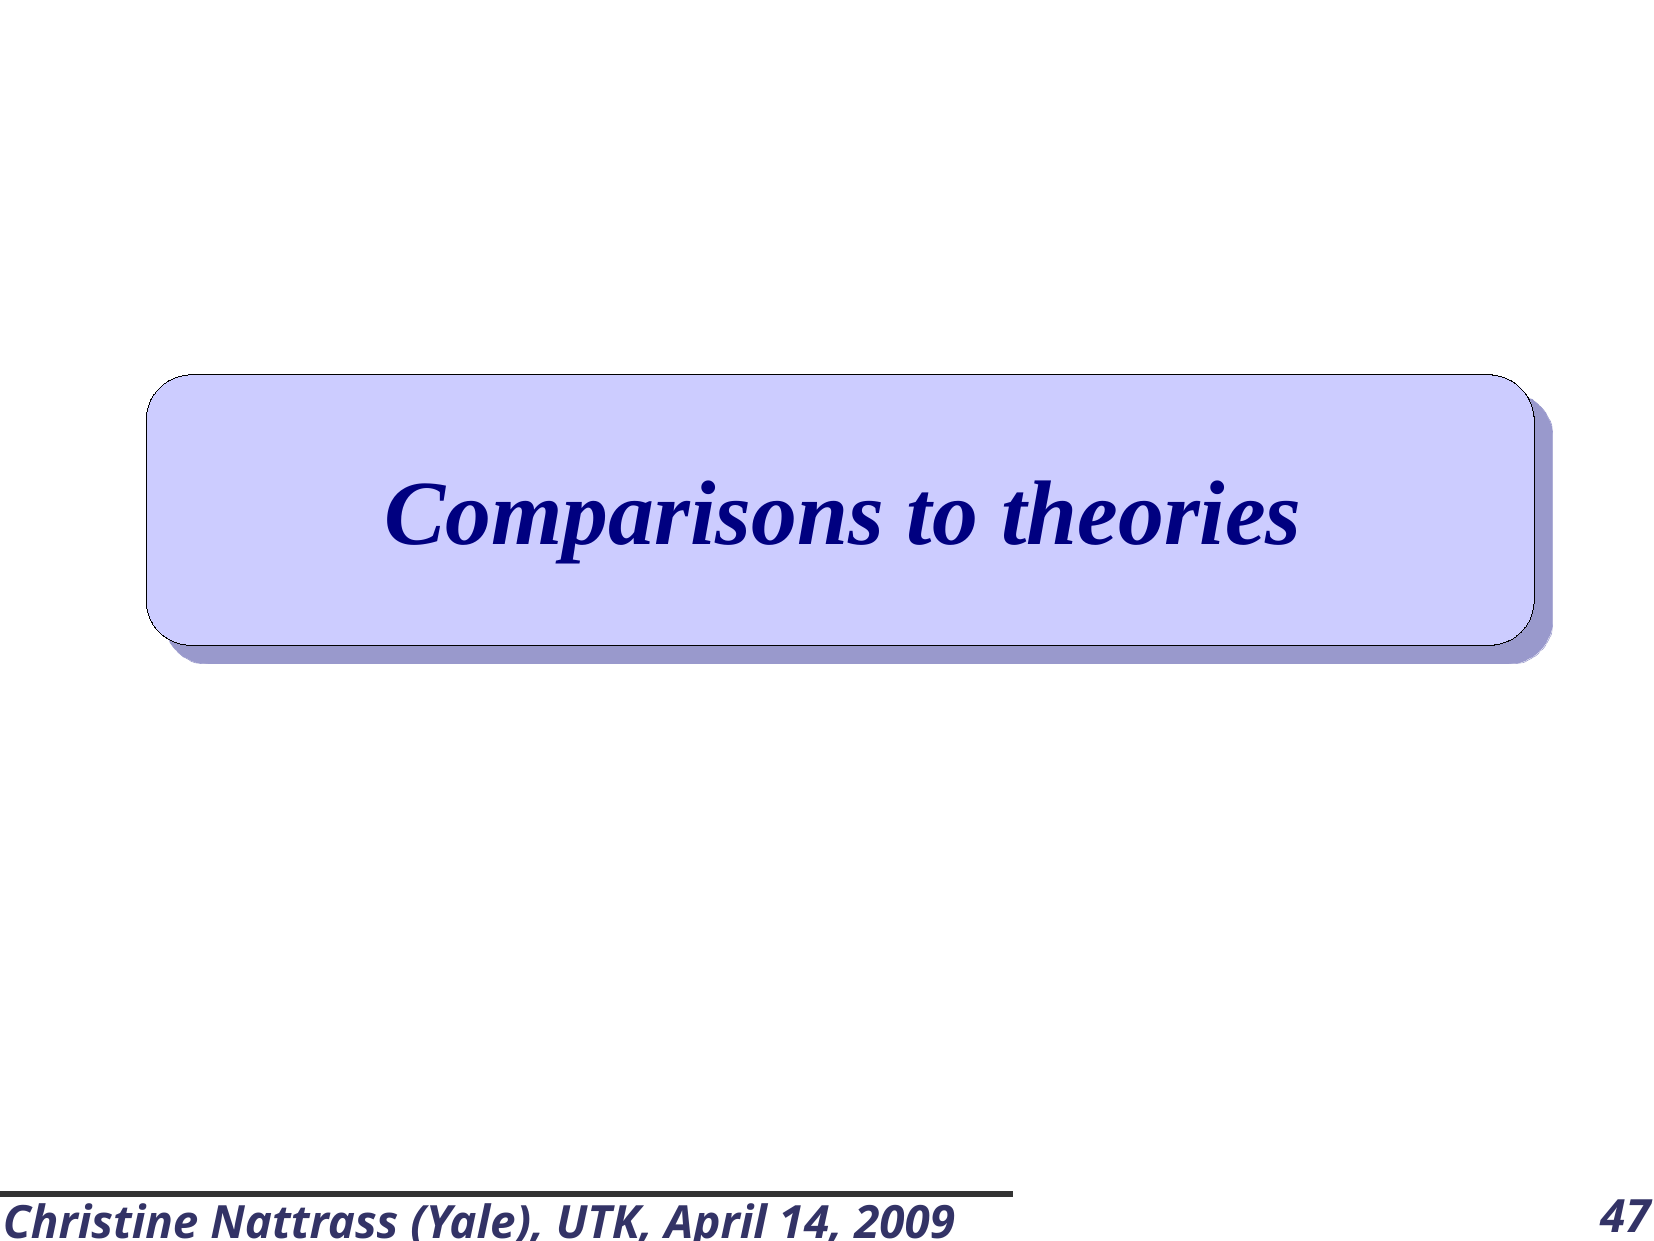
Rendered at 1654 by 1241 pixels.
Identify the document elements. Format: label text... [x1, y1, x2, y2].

title Comparisons to theories [152, 373, 1536, 653]
text_box [146, 397, 152, 623]
